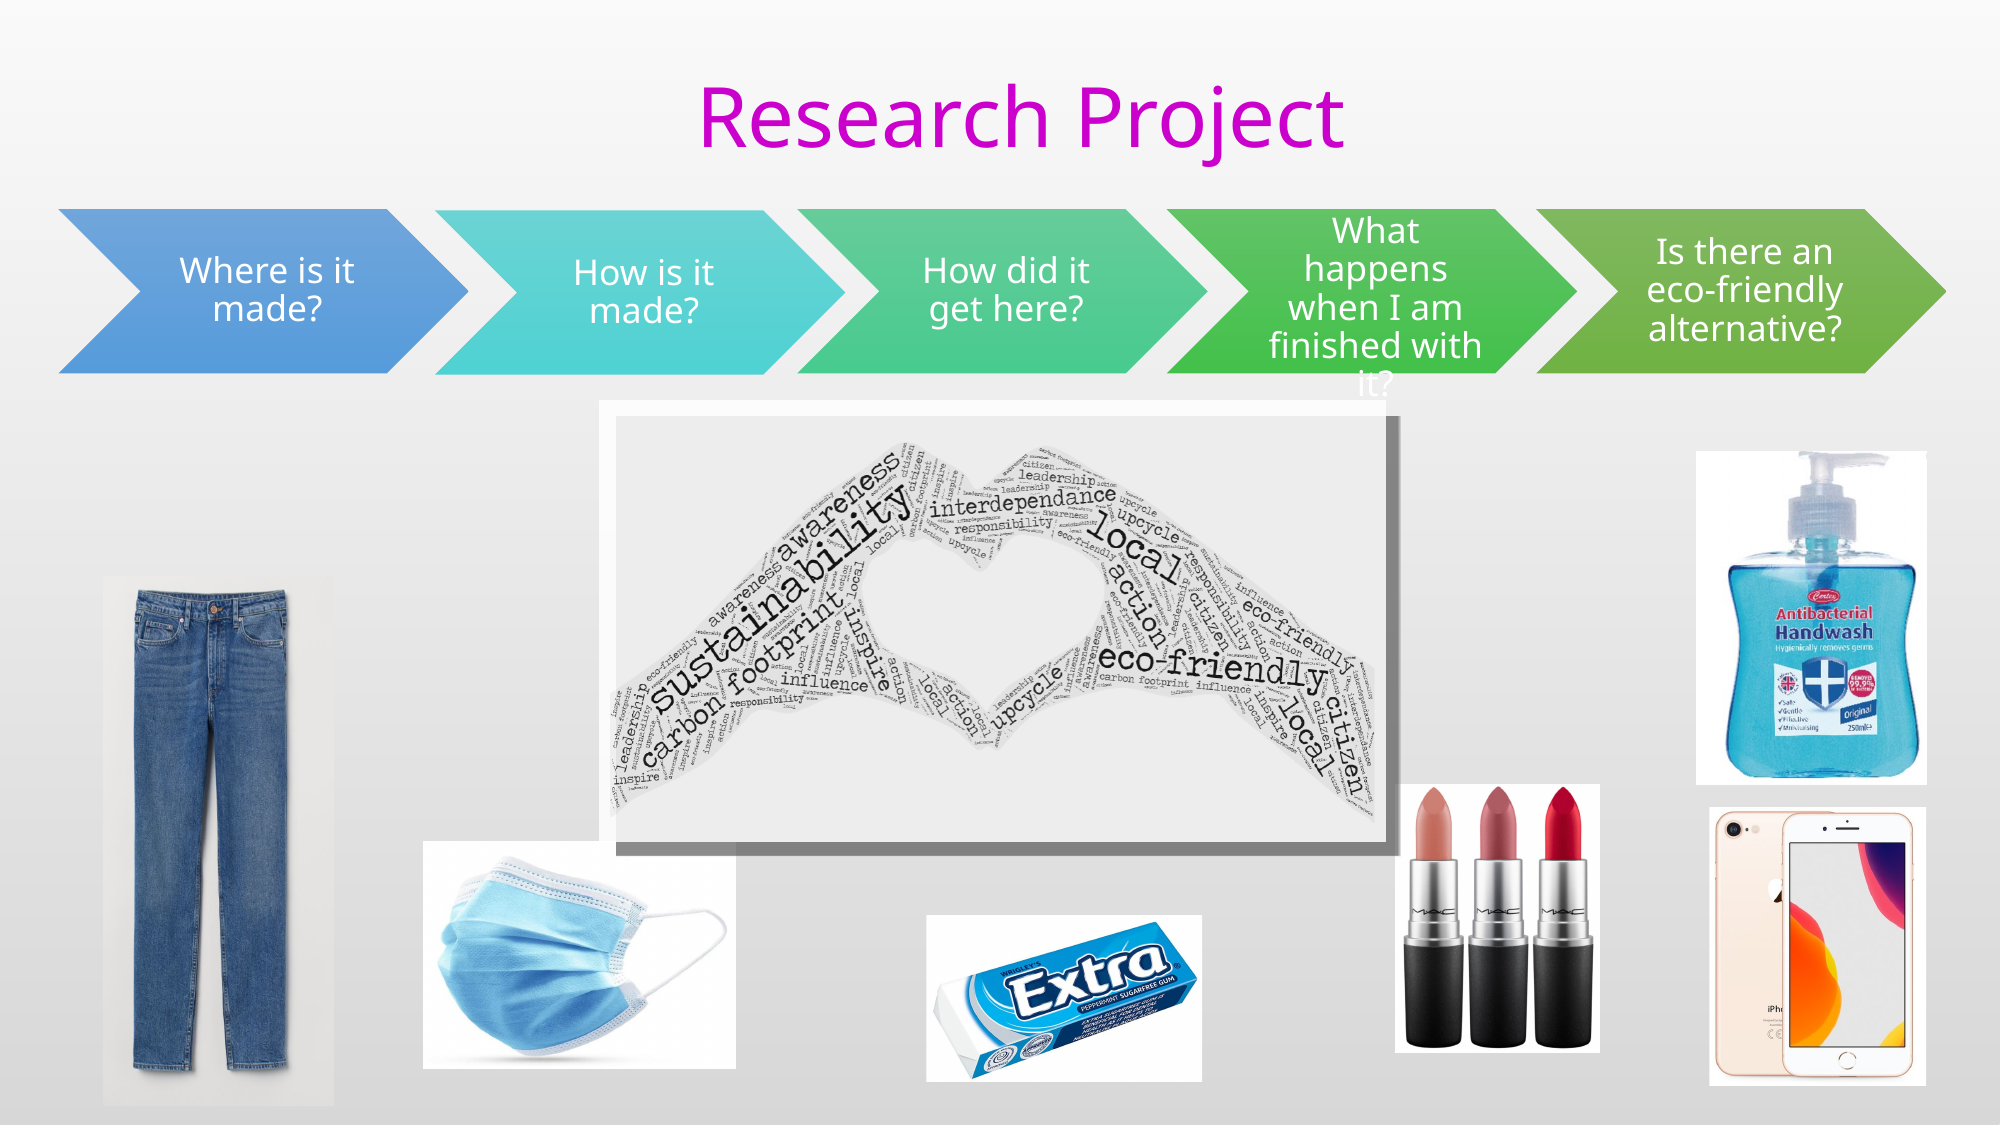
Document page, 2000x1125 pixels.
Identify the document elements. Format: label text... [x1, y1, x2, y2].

text_box Where is it made? [58, 209, 469, 374]
picture [1709, 807, 1927, 1086]
text_box Research Project [452, 56, 1591, 173]
text_box How did it get here? [797, 209, 1208, 374]
picture [103, 576, 334, 1106]
picture [1395, 784, 1600, 1053]
picture [1696, 451, 1927, 785]
picture [423, 400, 1386, 1069]
text_box How is it made? [434, 210, 846, 375]
text_box What happens when I am finished with it? [1166, 209, 1578, 374]
picture [926, 915, 1203, 1082]
text_box Is there an eco-friendly alternative? [1536, 209, 1947, 374]
